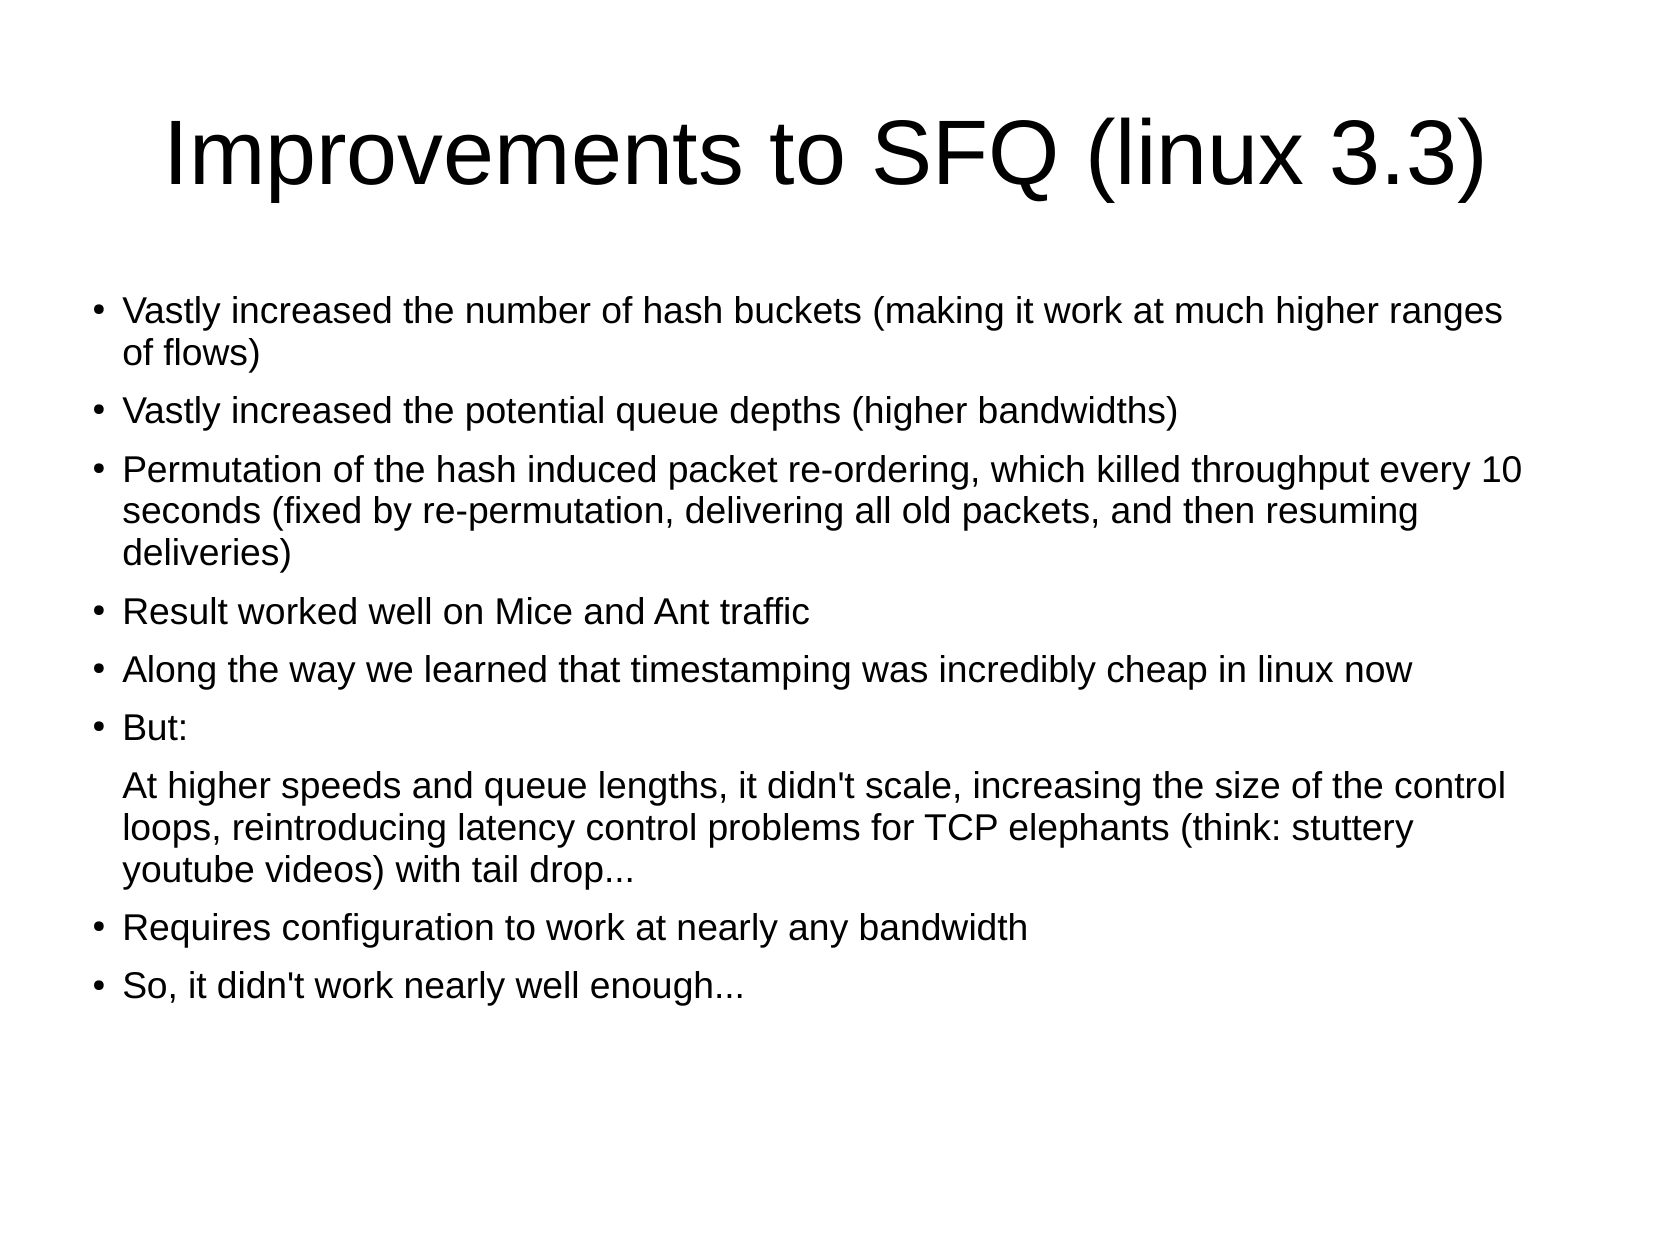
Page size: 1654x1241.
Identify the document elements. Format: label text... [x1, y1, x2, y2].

list Vastly increased the number of hash buckets (making it work at much higher ranges of flows) Vastly increased the potential queue depths (higher bandwidths) Permutation of the hash induced packet re-ordering, which killed throughput every 10 seconds (fixed by re-permutation, delivering all old packets, and then resuming deliveries) Result worked well on Mice and Ant traffic Along the way we learned that timestamping was incredibly cheap in linux now But: At higher speeds and queue lengths, it didn't scale, increasing the size of the control loops, reintroducing latency control problems for TCP elephants (think: stuttery youtube videos) with tail drop... Requires configuration to work at nearly any bandwidth So, it didn't work nearly well enough... [82, 290, 1538, 1010]
title Improvements to SFQ (linux 3.3) [82, 49, 1571, 257]
